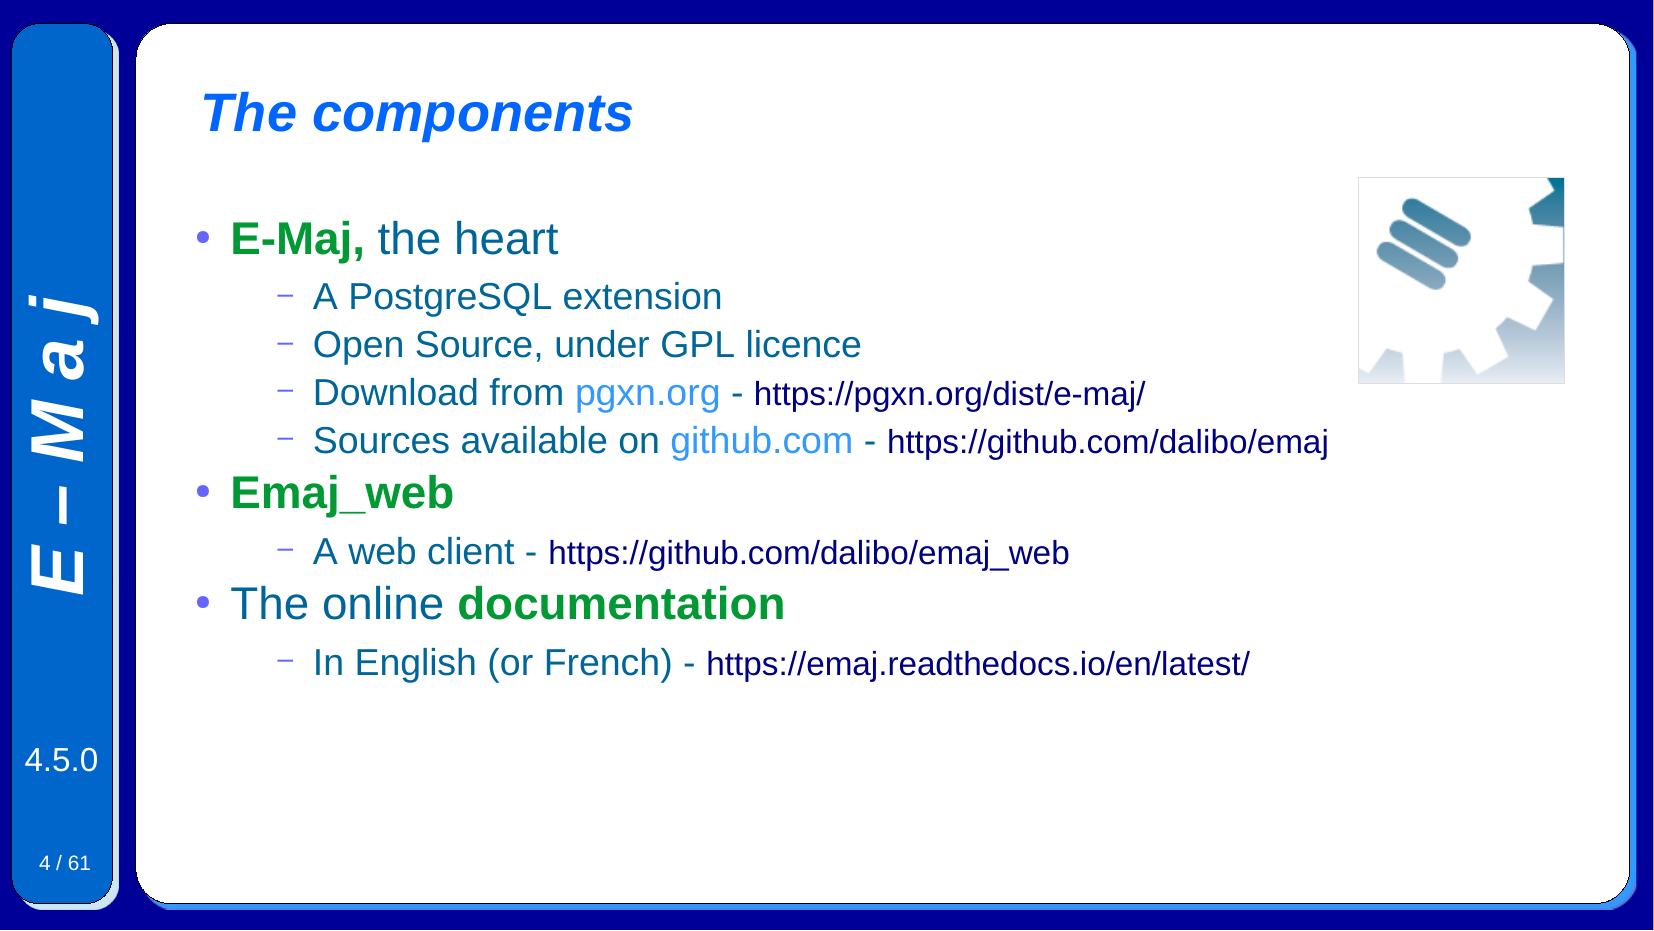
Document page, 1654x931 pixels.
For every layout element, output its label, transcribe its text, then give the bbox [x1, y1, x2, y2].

title The components [200, 34, 1575, 191]
picture [1358, 177, 1565, 384]
list E-Maj, the heart A PostgreSQL extension Open Source, under GPL licence Download from pgxn.org - https://pgxn.org/dist/e-maj/ Sources available on github.com - https://github.com/dalibo/emaj Emaj_web A web client - https://github.com/dalibo/emaj_web The online documentation In English (or French) - https://emaj.readthedocs.io/en/latest/ [177, 212, 1587, 804]
